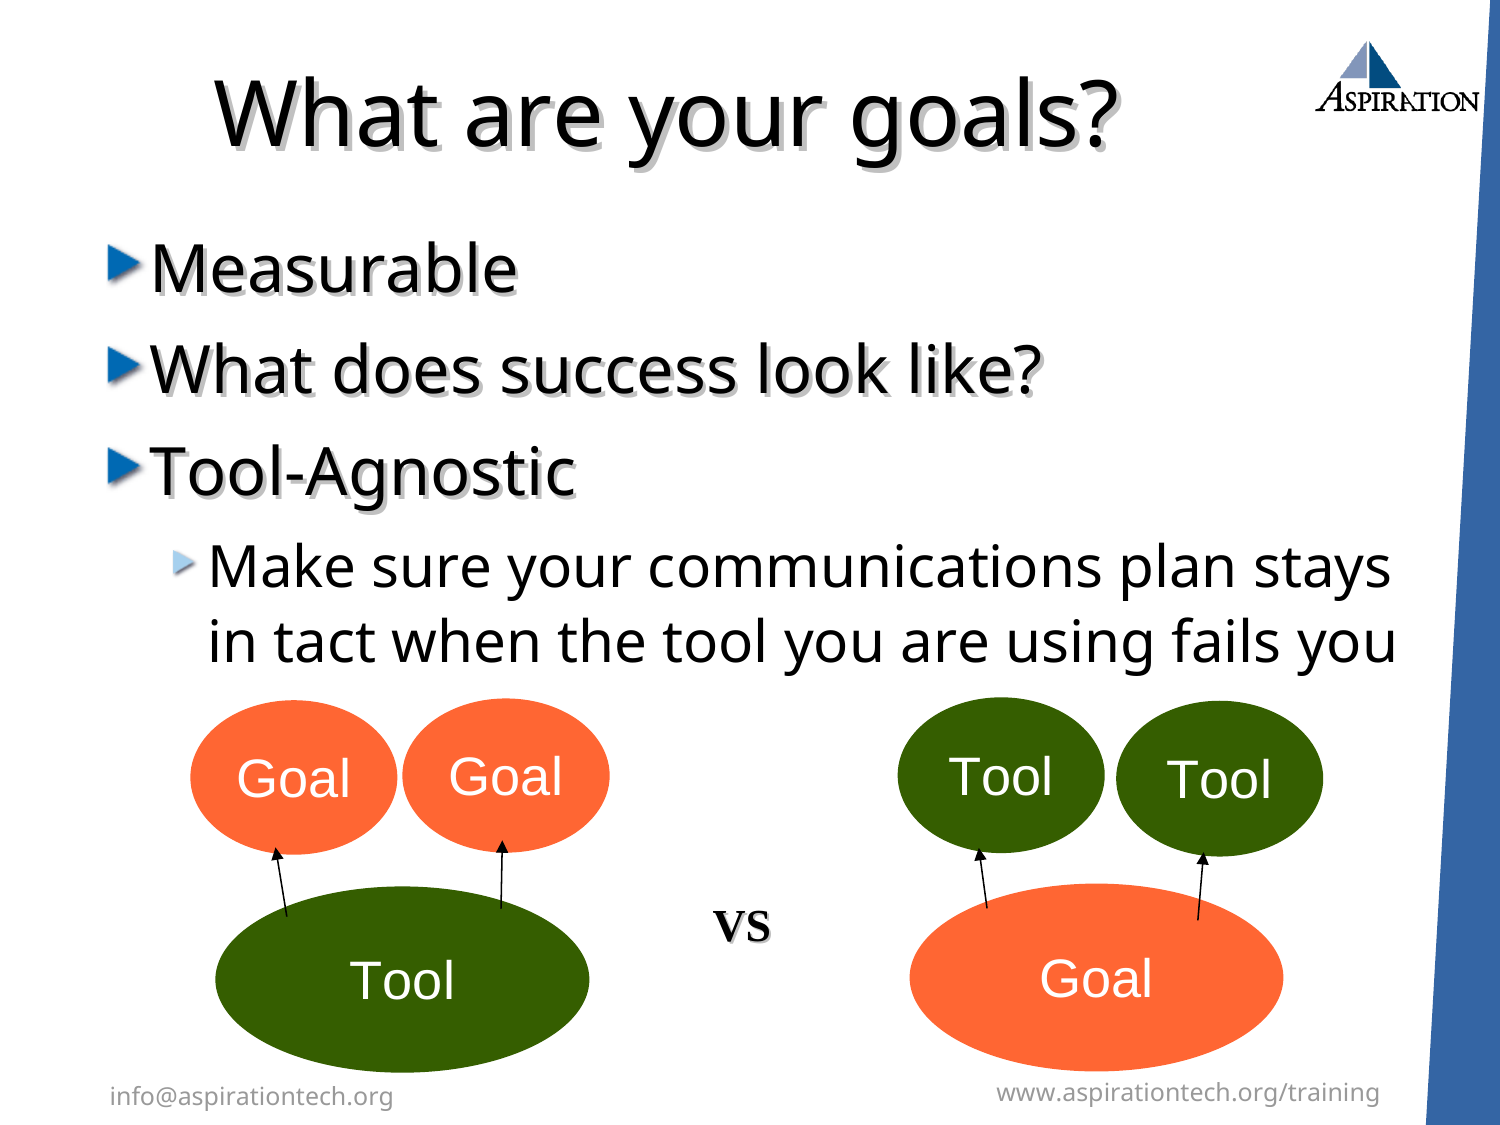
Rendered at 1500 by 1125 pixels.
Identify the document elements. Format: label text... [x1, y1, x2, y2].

list Measurable What does success look like? Tool-Agnostic Make sure your communications plan stays in tact when the tool you are using fails you [49, 221, 1448, 859]
text_box Tool [215, 886, 590, 1073]
title What are your goals? [49, 19, 1284, 206]
text_box Goal [909, 883, 1284, 1072]
picture [1315, 41, 1480, 120]
text_box VS [697, 910, 833, 970]
